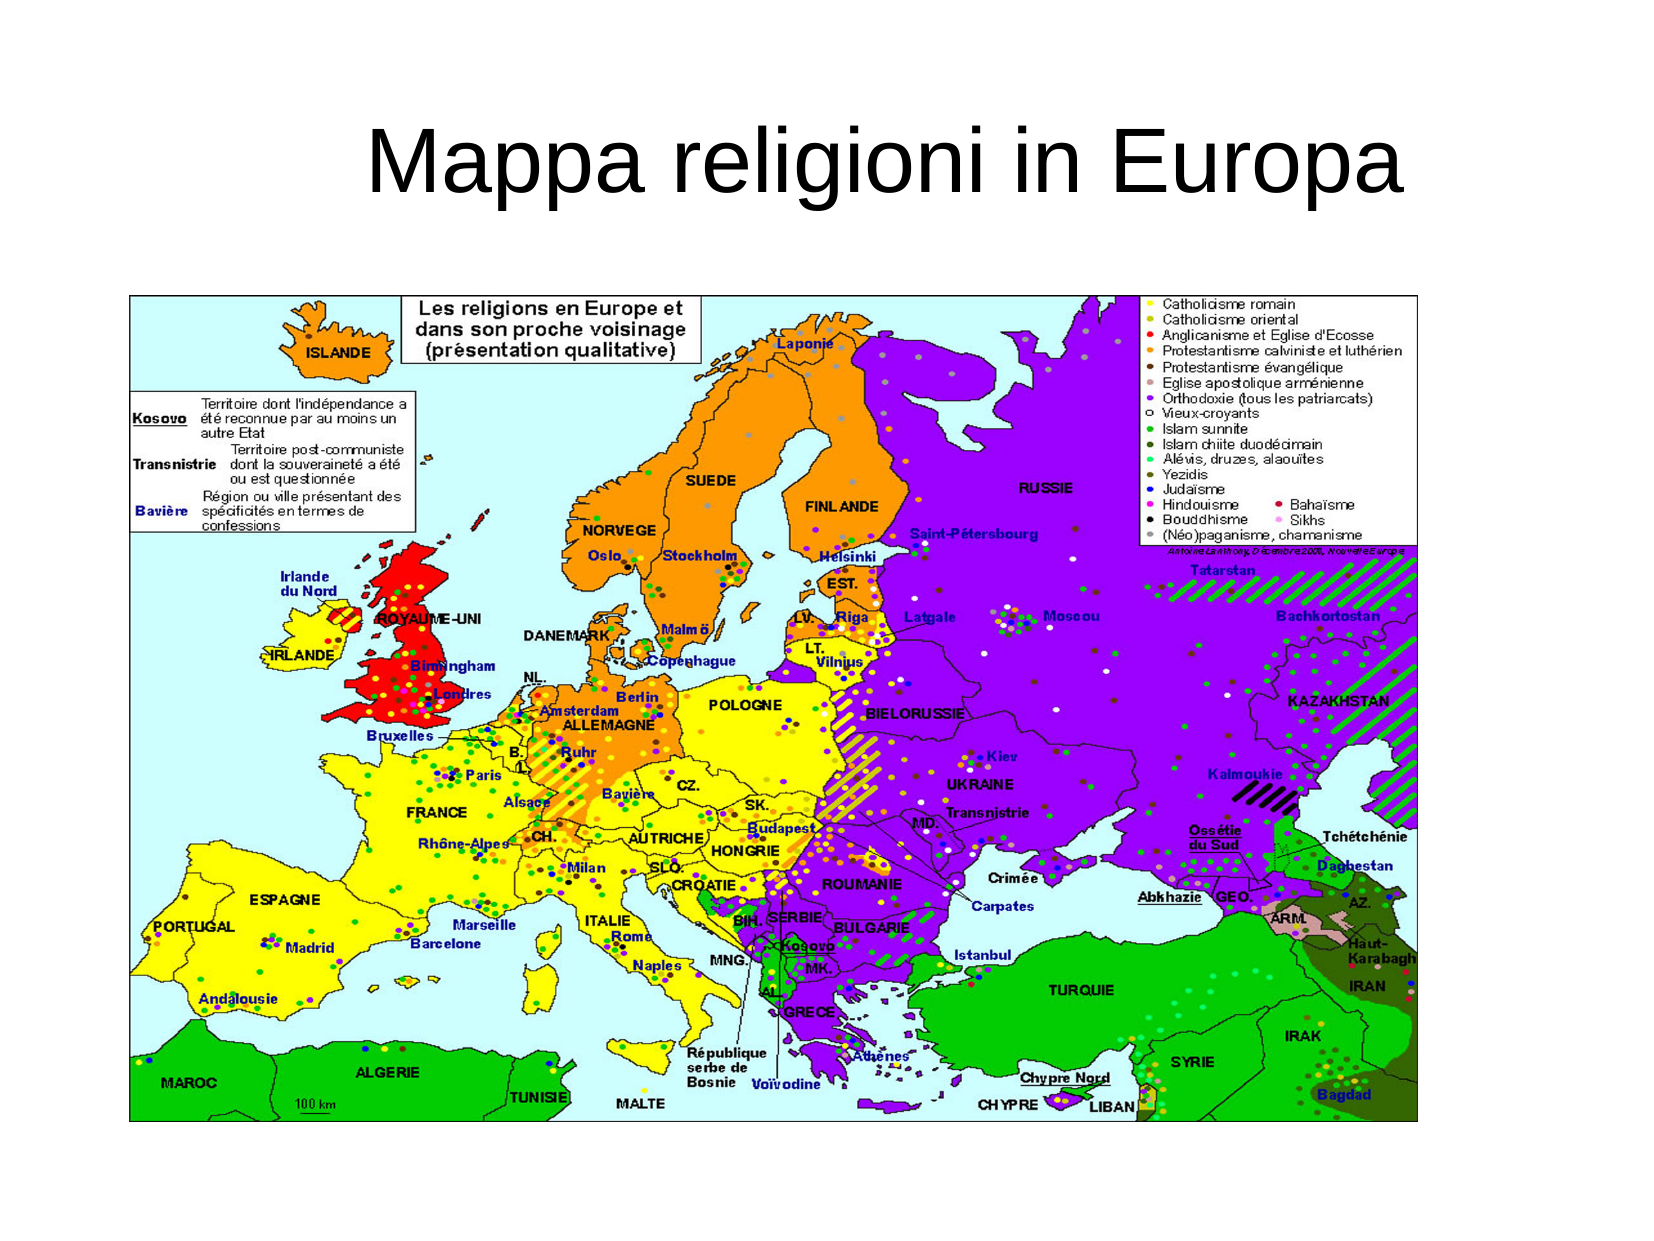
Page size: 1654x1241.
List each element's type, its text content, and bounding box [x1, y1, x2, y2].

picture [129, 295, 1418, 1123]
title Mappa religioni in Europa [141, 52, 1630, 260]
